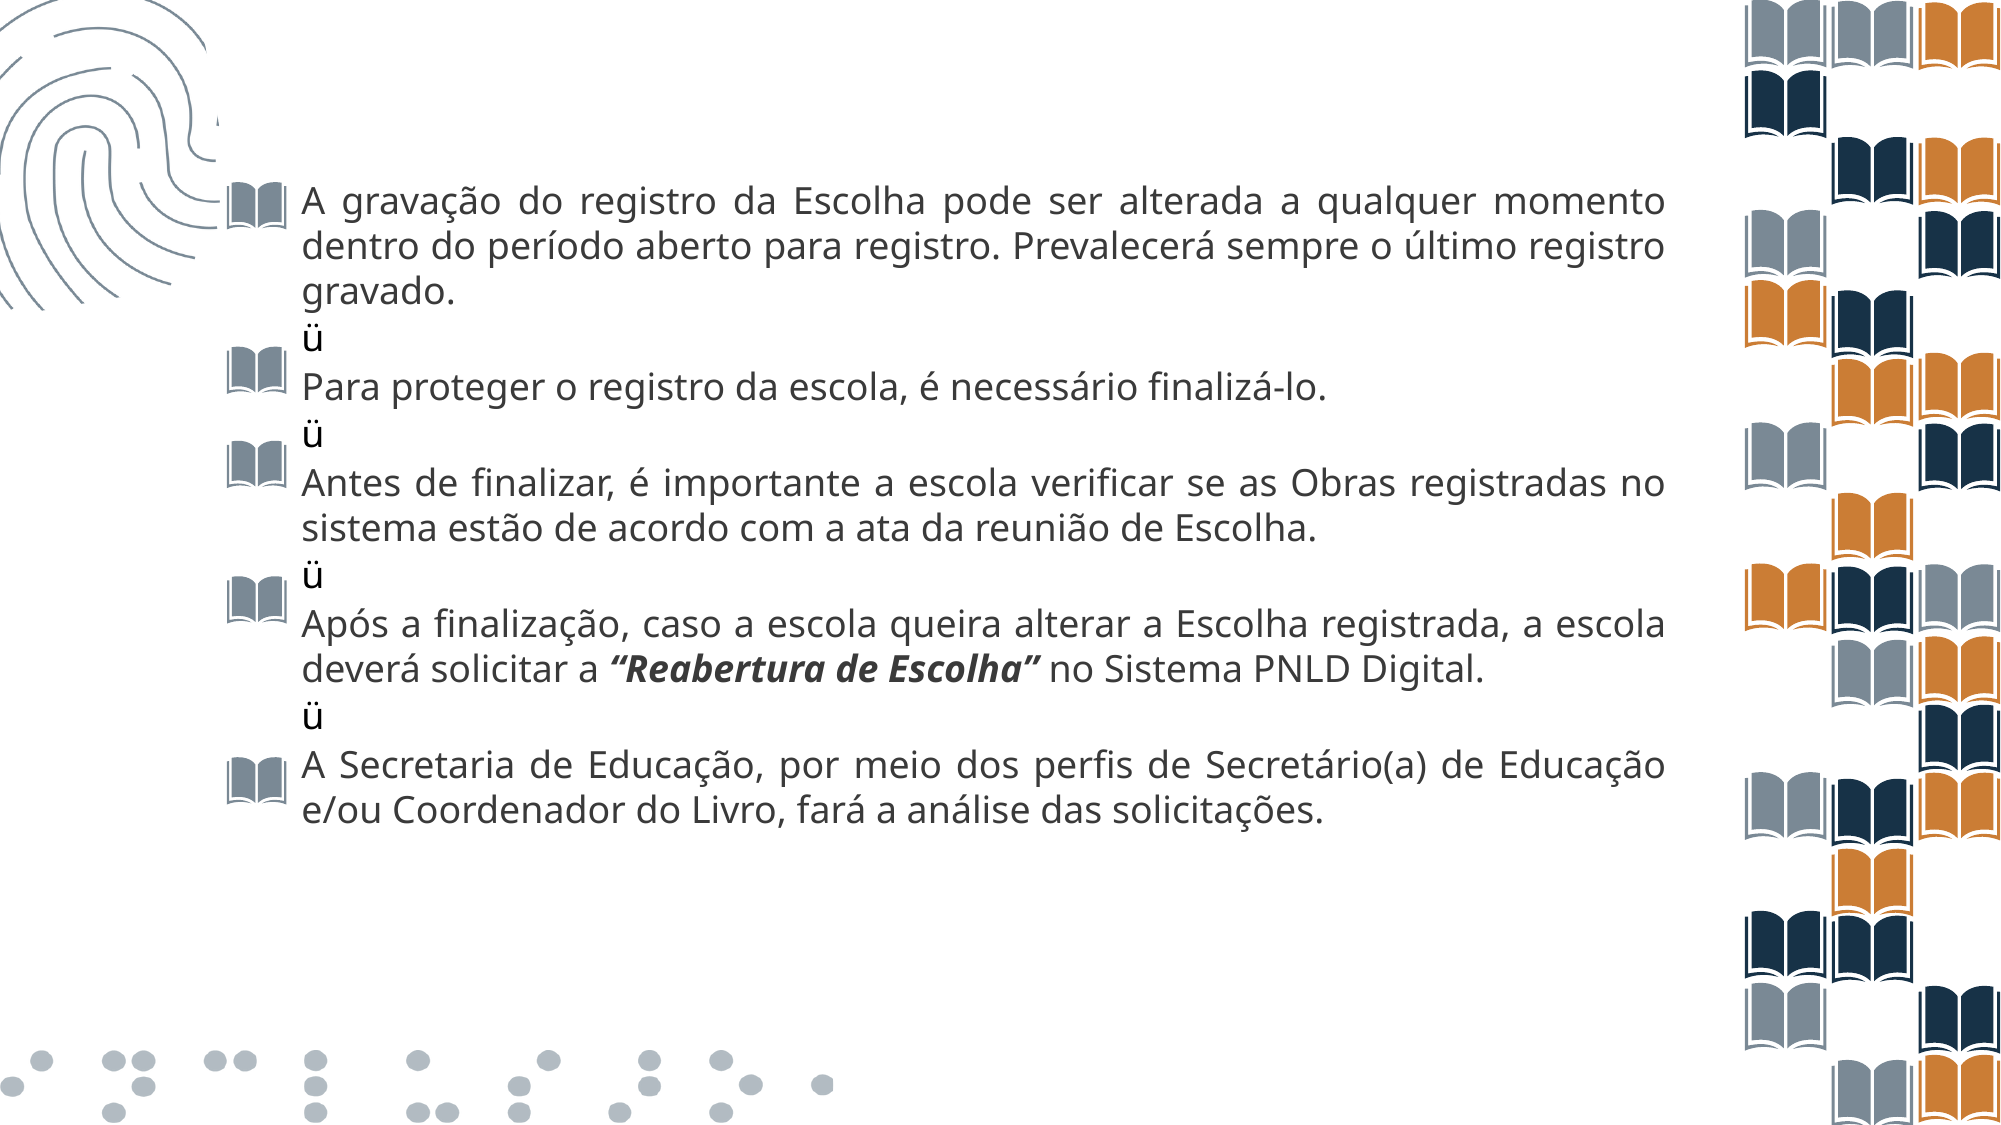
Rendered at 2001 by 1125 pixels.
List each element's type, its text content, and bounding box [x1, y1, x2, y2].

text_box [226, 344, 287, 394]
text_box [1744, 907, 1827, 1051]
text_box [226, 754, 287, 805]
text_box [1831, 133, 1914, 205]
text_box [0, 0, 286, 318]
text_box [226, 438, 287, 489]
text_box [1744, 419, 1827, 491]
text_box [1744, 0, 1827, 139]
text_box [1918, 134, 2000, 206]
text_box [1918, 982, 2000, 1123]
text_box [1744, 206, 1827, 348]
text_box [227, 574, 287, 624]
text_box [1918, 349, 2000, 492]
text_box [1744, 560, 1827, 632]
text_box [1831, 287, 1914, 427]
text_box [1831, 775, 1914, 984]
text_box [1831, 489, 1914, 561]
text_box [1918, 0, 2000, 71]
text_box [1831, 1056, 1914, 1125]
text_box [0, 1050, 834, 1123]
text_box [1918, 207, 2000, 279]
text_box [1831, 0, 1914, 69]
text_box [1918, 561, 2000, 841]
text_box [1831, 563, 1914, 635]
text_box [1831, 636, 1914, 708]
text_box A gravação do registro da Escolha pode ser alterada a qualquer momento dentro do período aberto para registro. Prevalecerá sempre o último registro gravado. Para proteger o registro da escola, é necessário finalizá-lo. Antes de finalizar, é importante a escola verificar se as Obras registradas no sistema estão de acordo com a ata da reunião de Escolha. Após a finalização, caso a escola queira alterar a Escolha registrada, a escola deverá solicitar a “Reabertura de Escolha” no Sistema PNLD Digital. A Secretaria de Educação, por meio dos perfis de Secretário(a) de Educação e/ou Coordenador do Livro, fará a análise das solicitações. [286, 169, 1704, 866]
text_box [1744, 769, 1827, 840]
